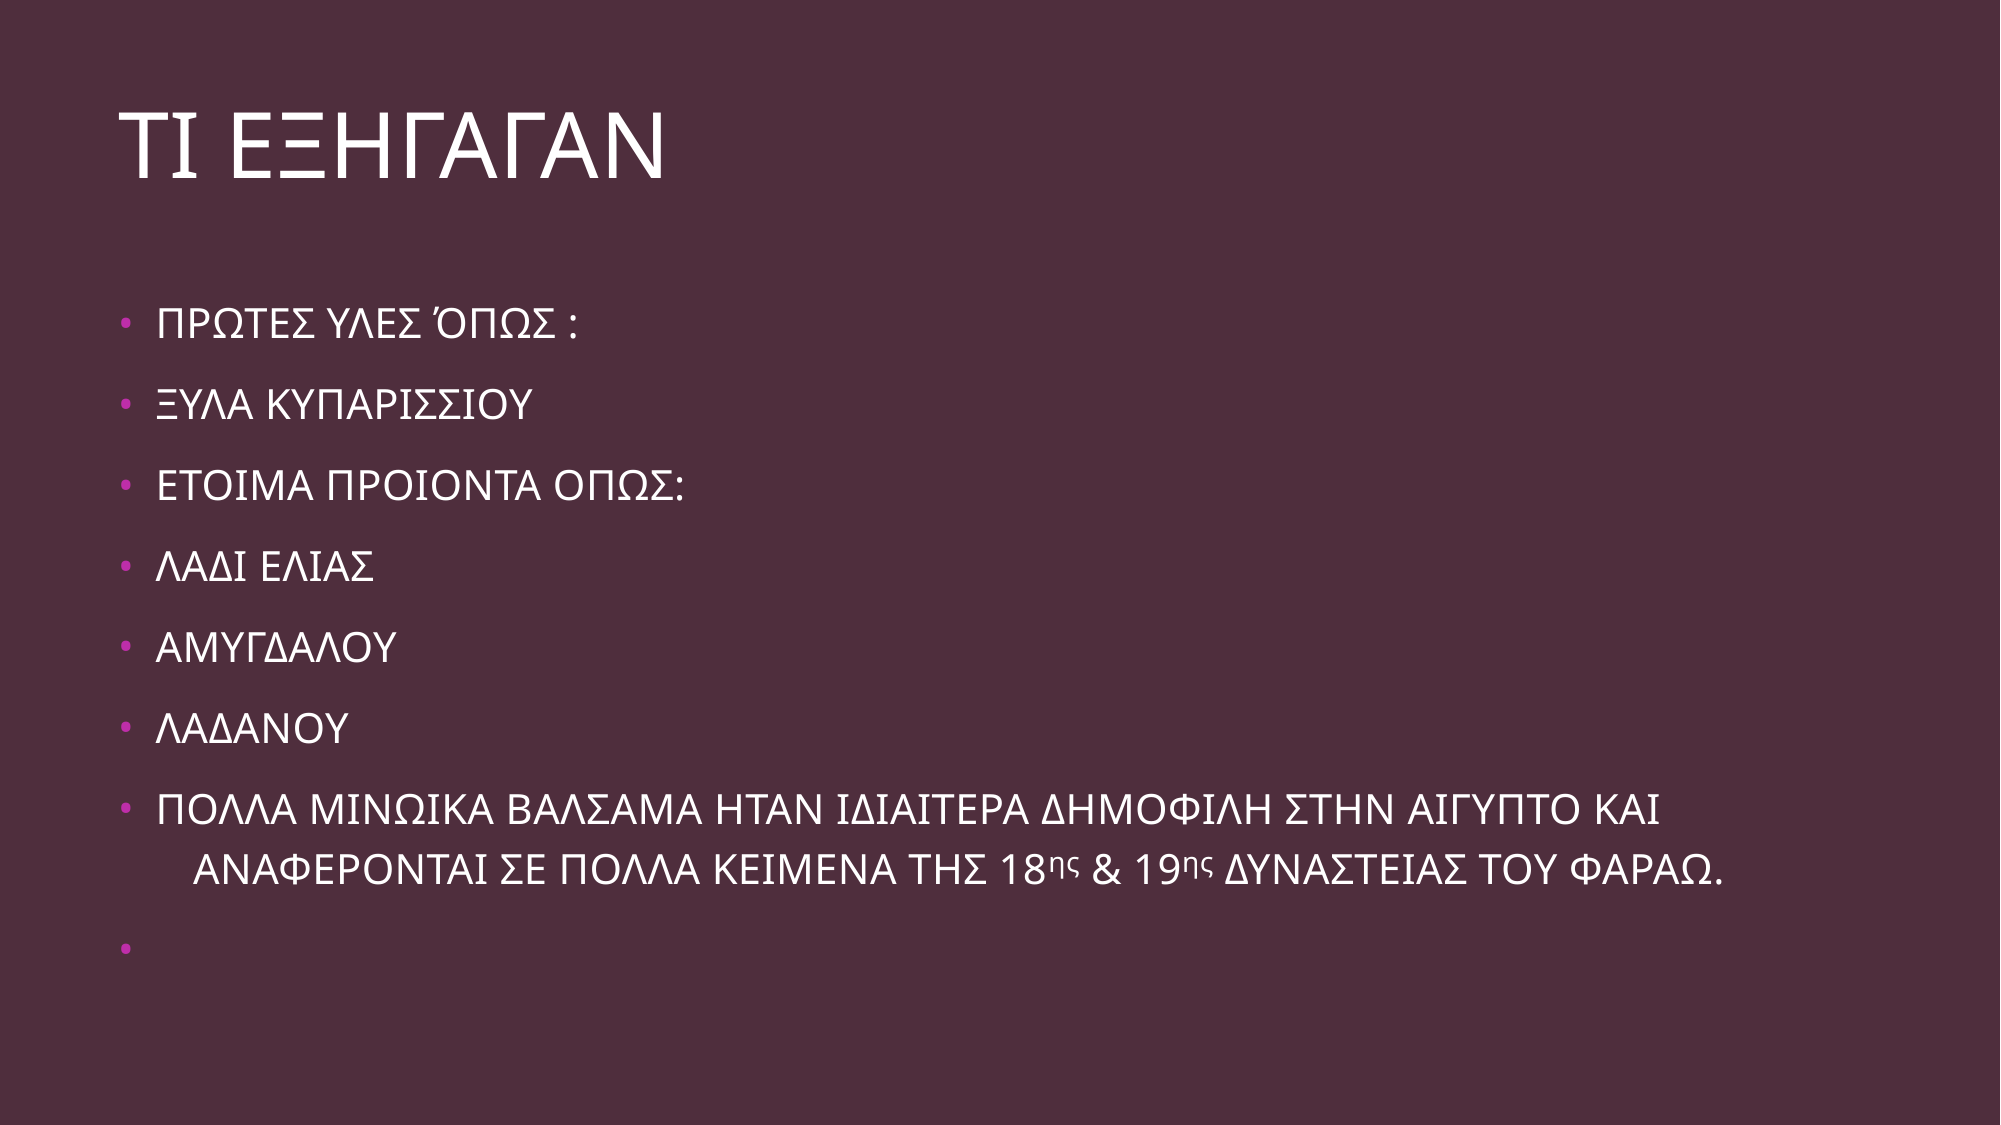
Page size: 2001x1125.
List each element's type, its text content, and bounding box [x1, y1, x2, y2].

list ΠΡΩΤΕΣ ΥΛΕΣ ΌΠΩΣ : ΞΥΛΑ ΚΥΠΑΡΙΣΣΙΟΥ ΕΤΟΙΜΑ ΠΡΟΙΟΝΤΑ ΟΠΩΣ: ΛΑΔΙ ΕΛΙΑΣ ΑΜΥΓΔΑΛΟΥ ΛΑΔΑΝΟΥ ΠΟΛΛΑ ΜΙΝΩΙΚΑ ΒΑΛΣΑΜΑ ΗΤΑΝ ΙΔΙΑΙΤΕΡΑ ΔΗΜΟΦΙΛΗ ΣΤΗΝ ΑΙΓΥΠΤΟ ΚΑΙ ΑΝΑΦΕΡΟΝΤΑΙ ΣΕ ΠΟΛΛΑ ΚΕΙΜΕΝΑ ΤΗΣ 18ης & 19ης ΔΥΝΑΣΤΕΙΑΣ ΤΟΥ ΦΑΡΑΩ. [118, 287, 1879, 947]
title ΤΙ ΕΞΗΓΑΓΑΝ [118, 101, 1014, 250]
